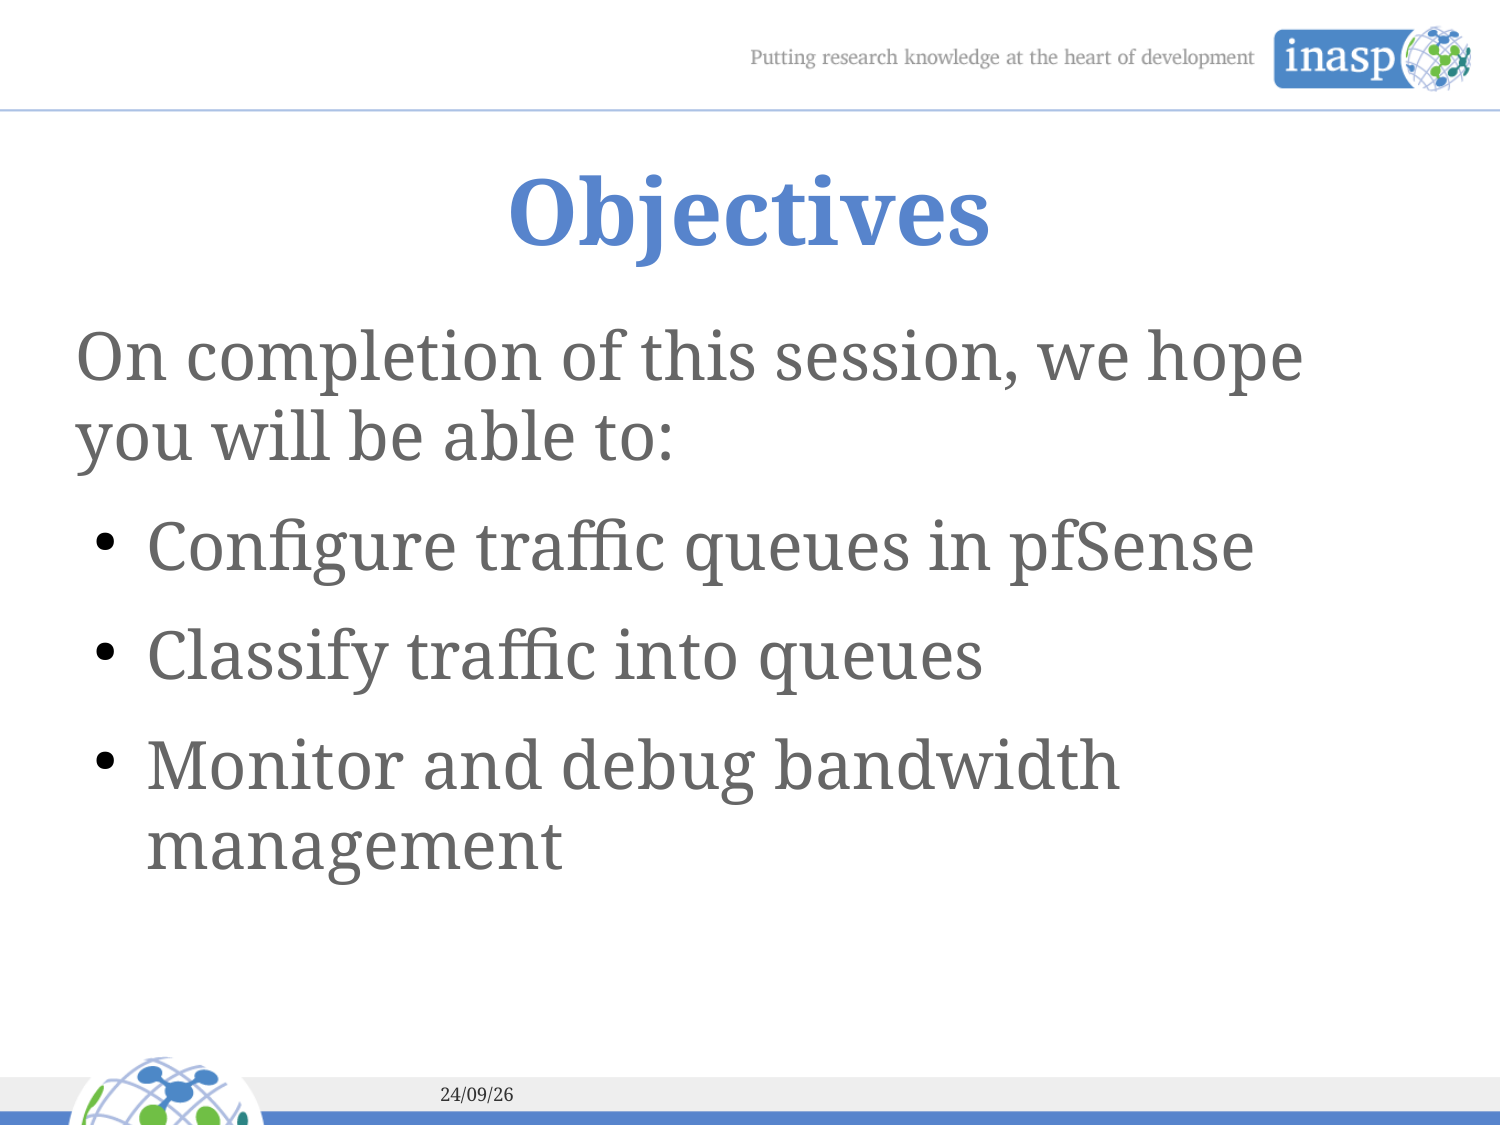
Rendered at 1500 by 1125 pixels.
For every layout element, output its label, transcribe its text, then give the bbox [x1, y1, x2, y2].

picture [0, 0, 1500, 1125]
list On completion of this session, we hope you will be able to: Configure traffic queues in pfSense Classify traffic into queues Monitor and debug bandwidth management [75, 313, 1426, 967]
title Objectives [75, 129, 1426, 313]
